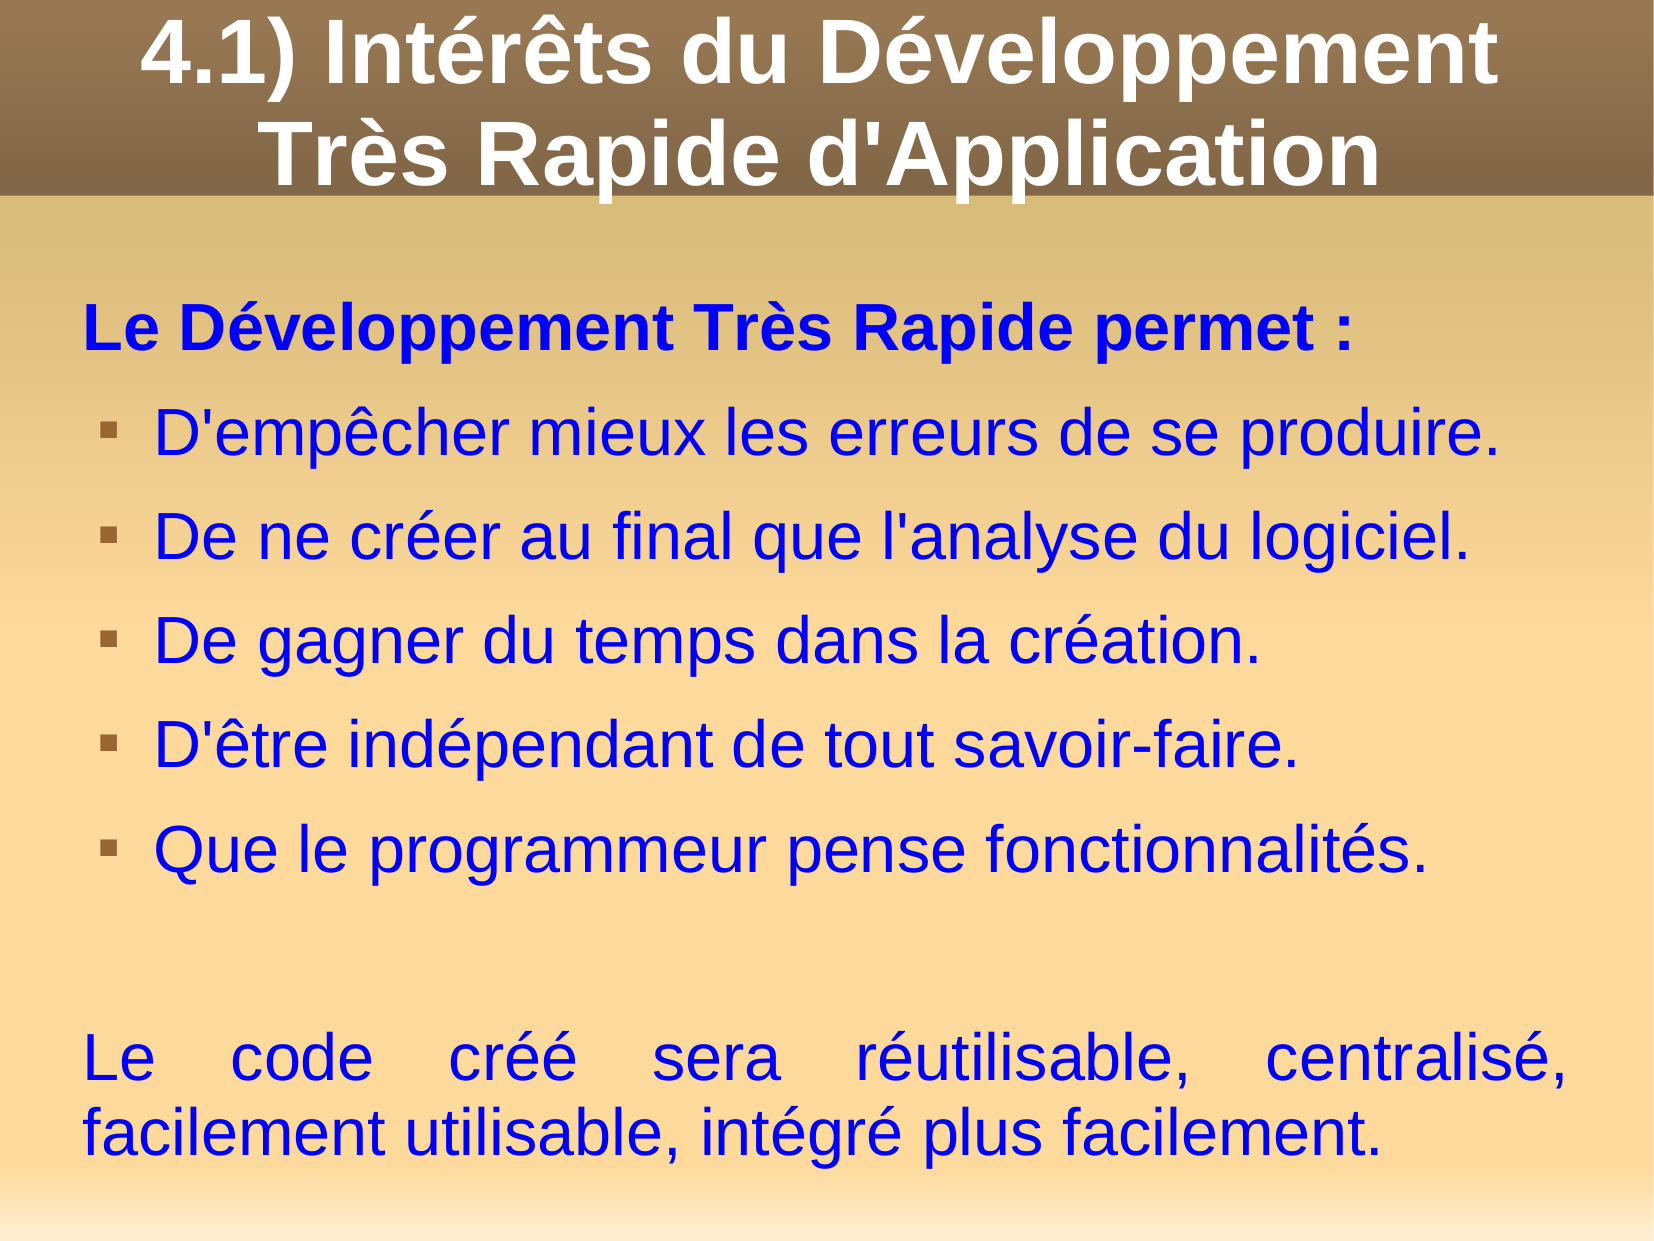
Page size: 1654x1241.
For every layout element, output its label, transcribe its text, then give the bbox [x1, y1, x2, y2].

list Le Développement Très Rapide permet : D'empêcher mieux les erreurs de se produire. De ne créer au final que l'analyse du logiciel. De gagner du temps dans la création. D'être indépendant de tout savoir-faire. Que le programmeur pense fonctionnalités. Le code créé sera réutilisable, centralisé, facilement utilisable, intégré plus facilement. [82, 290, 1571, 1170]
picture [0, 0, 1654, 1241]
title 4.1) Intérêts du Développement Très Rapide d'Application [76, 0, 1565, 206]
